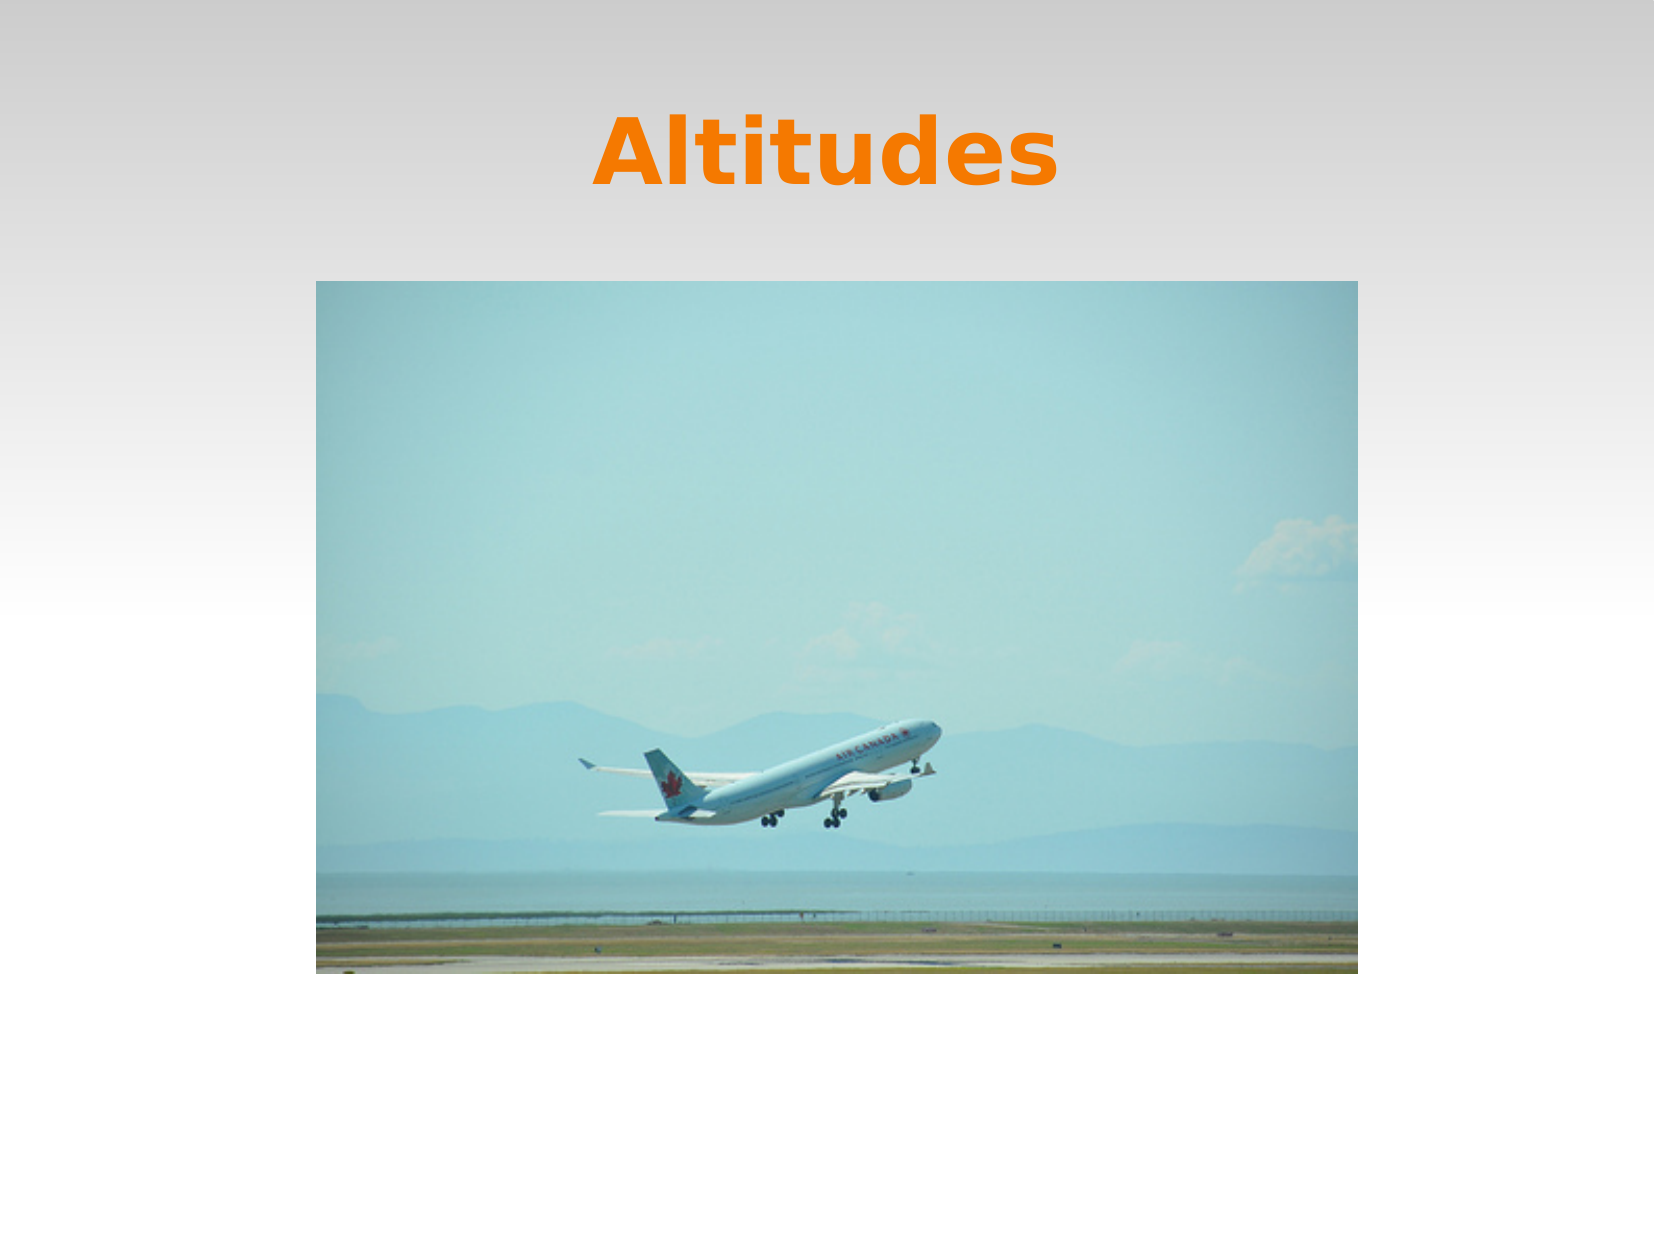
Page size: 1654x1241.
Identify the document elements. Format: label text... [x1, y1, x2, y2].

subtitle [82, 290, 1571, 1109]
title Altitudes [82, 49, 1571, 257]
picture [316, 281, 1358, 974]
